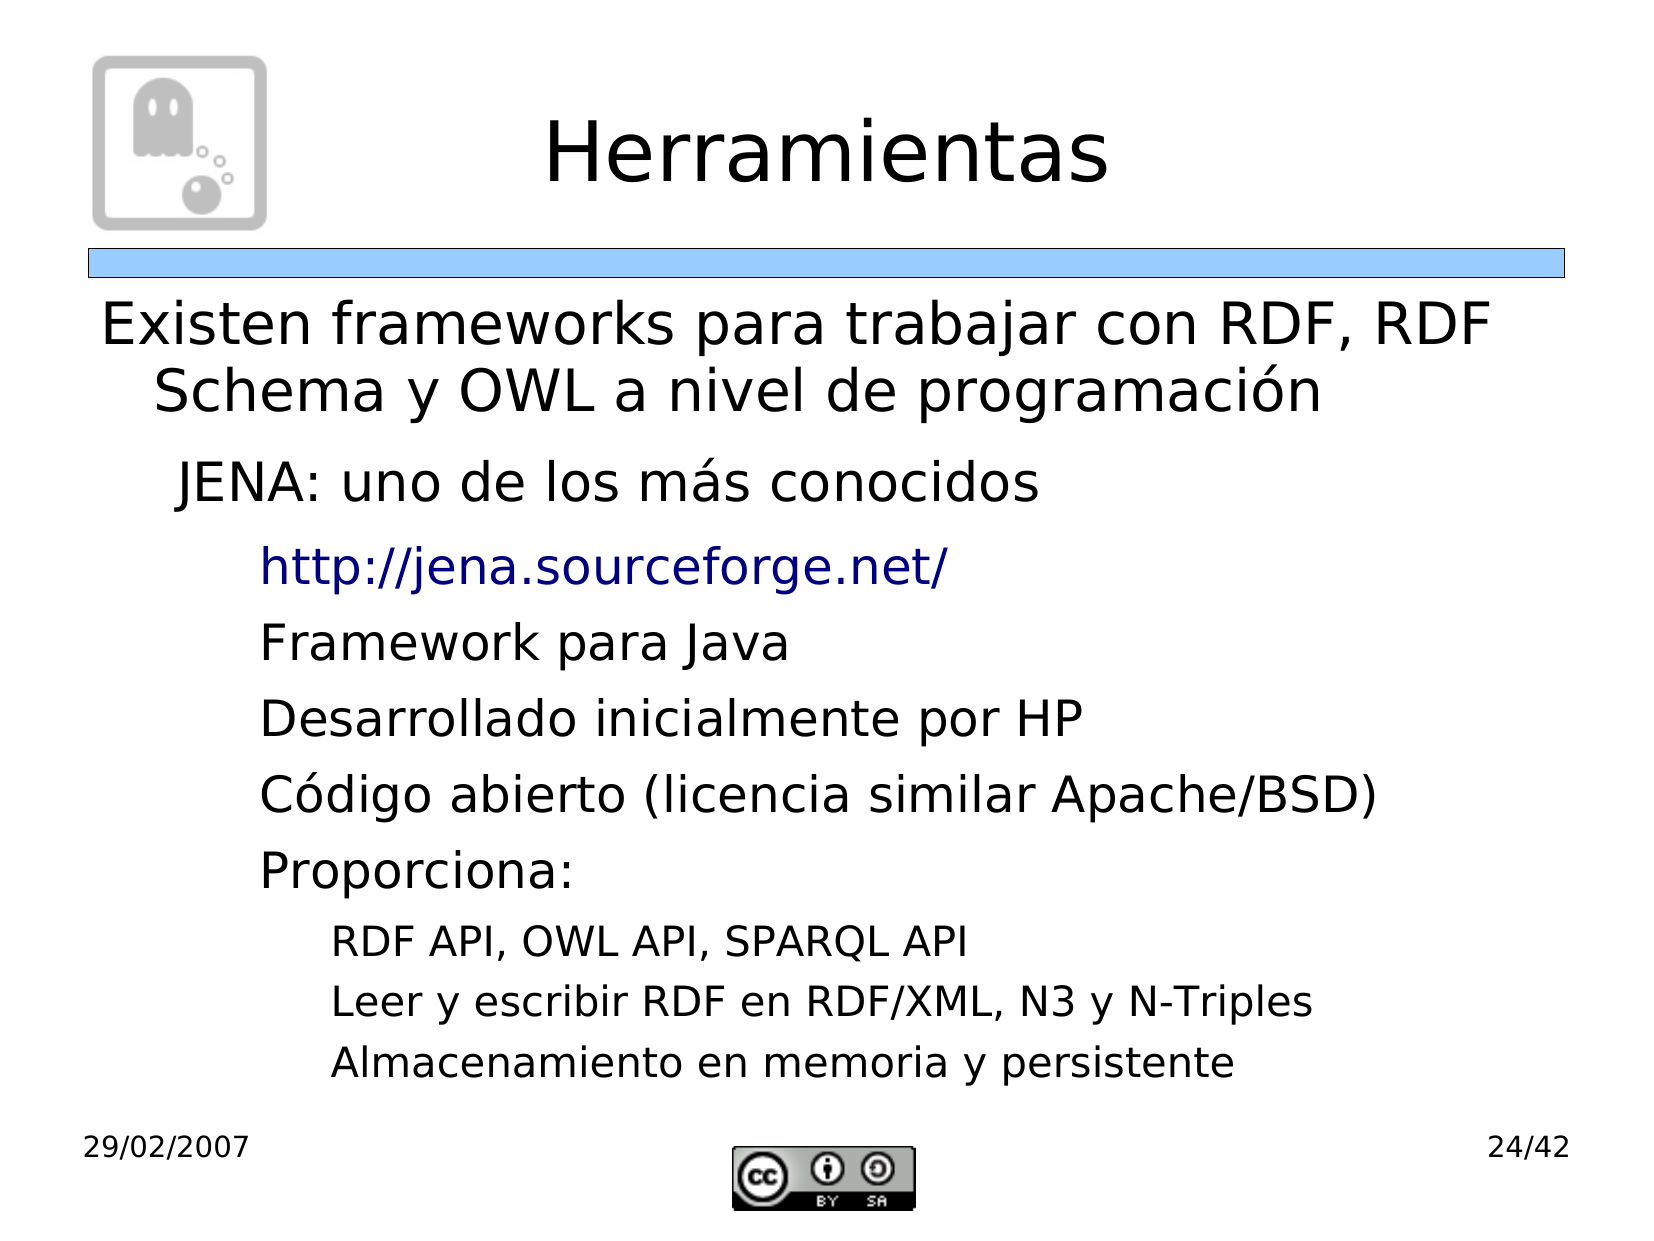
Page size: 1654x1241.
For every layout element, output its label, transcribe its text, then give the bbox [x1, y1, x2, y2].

title Herramientas [82, 56, 1571, 250]
list Existen frameworks para trabajar con RDF, RDF Schema y OWL a nivel de programación JENA: uno de los más conocidos http://jena.sourceforge.net/ Framework para Java Desarrollado inicialmente por HP Código abierto (licencia similar Apache/BSD) Proporciona: RDF API, OWL API, SPARQL API Leer y escribir RDF en RDF/XML, N3 y N-Triples Almacenamiento en memoria y persistente [82, 290, 1571, 1094]
picture [732, 1146, 916, 1211]
